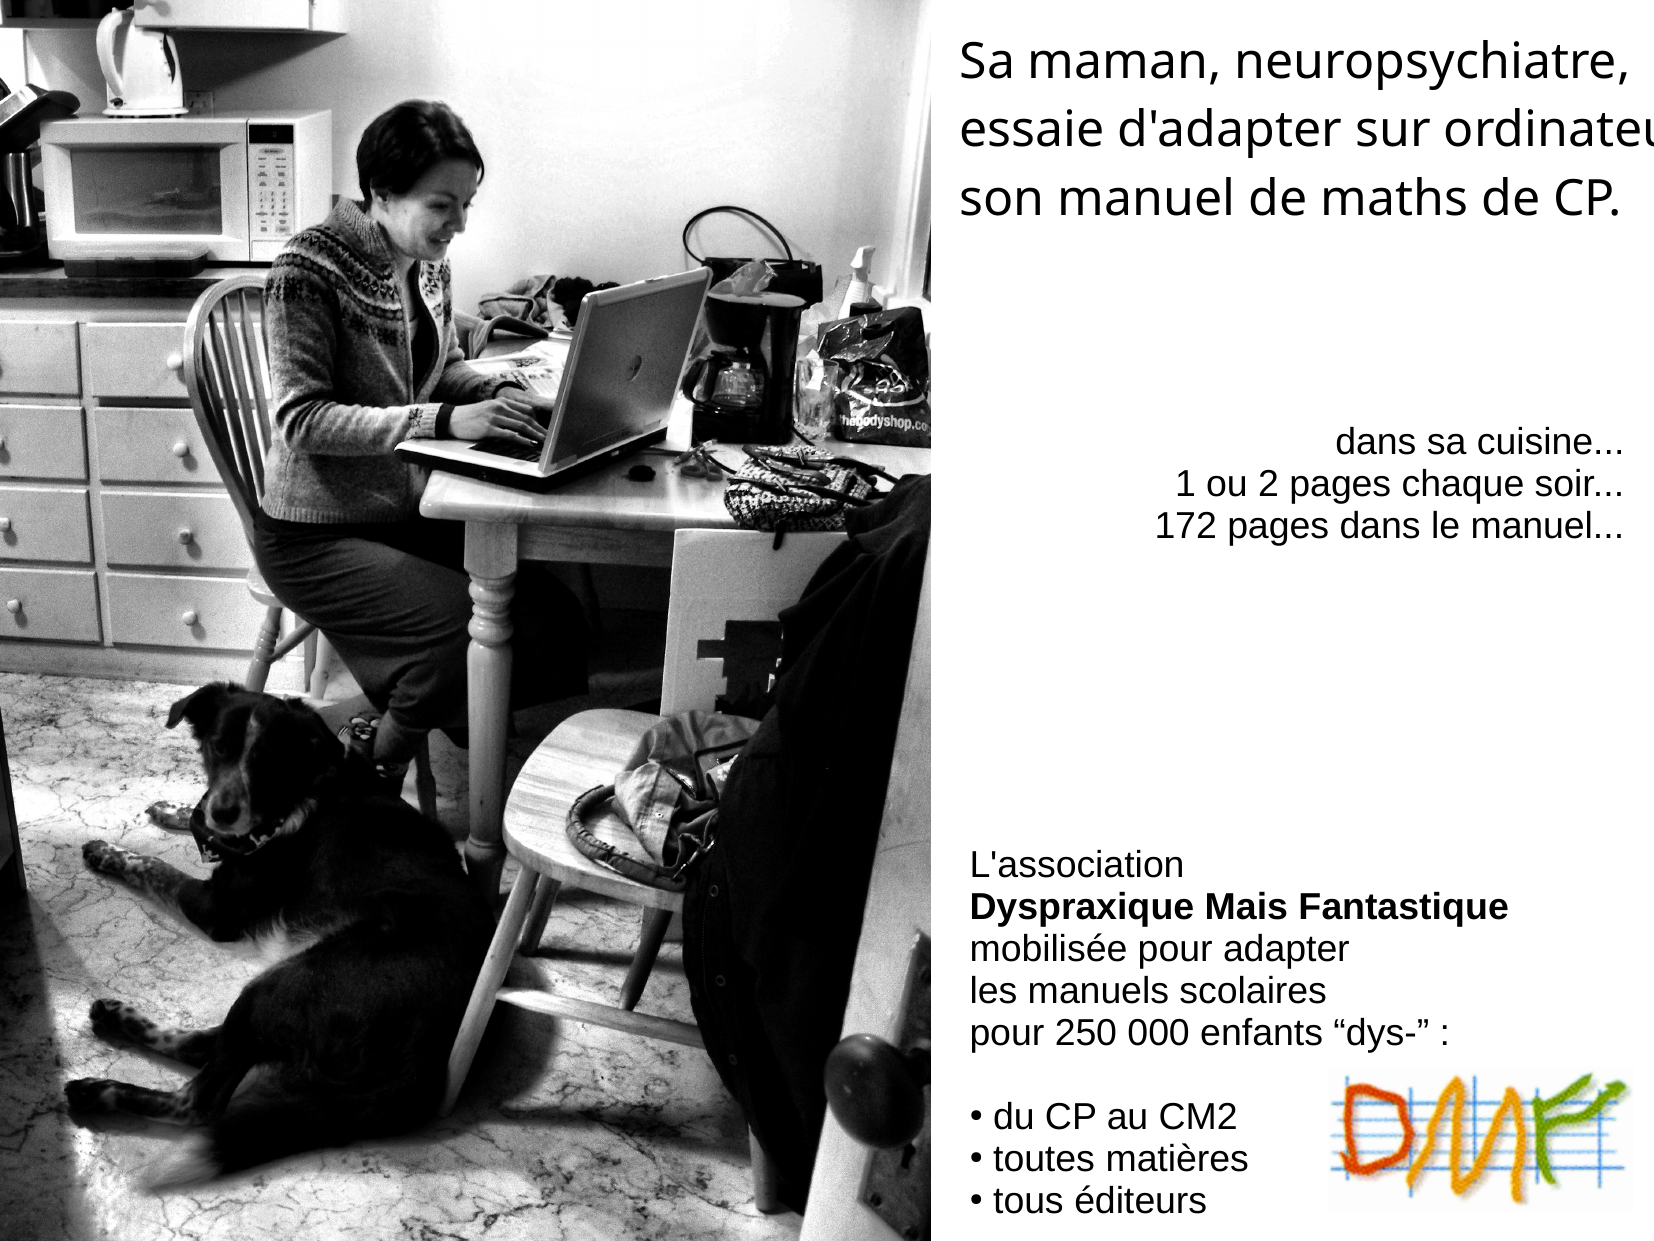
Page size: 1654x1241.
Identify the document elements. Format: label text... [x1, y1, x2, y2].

text_box L'association Dyspraxique Mais Fantastique mobilisée pour adapter les manuels scolaires pour 250 000 enfants “dys-” : du CP au CM2 toutes matières tous éditeurs [954, 836, 1524, 1229]
picture [1328, 1066, 1634, 1211]
text_box Sa maman, neuropsychiatre, essaie d'adapter sur ordinateur son manuel de maths de CP. [944, 17, 1632, 212]
picture [0, 0, 931, 1241]
text_box dans sa cuisine... 1 ou 2 pages chaque soir... 172 pages dans le manuel... [1139, 413, 1640, 555]
